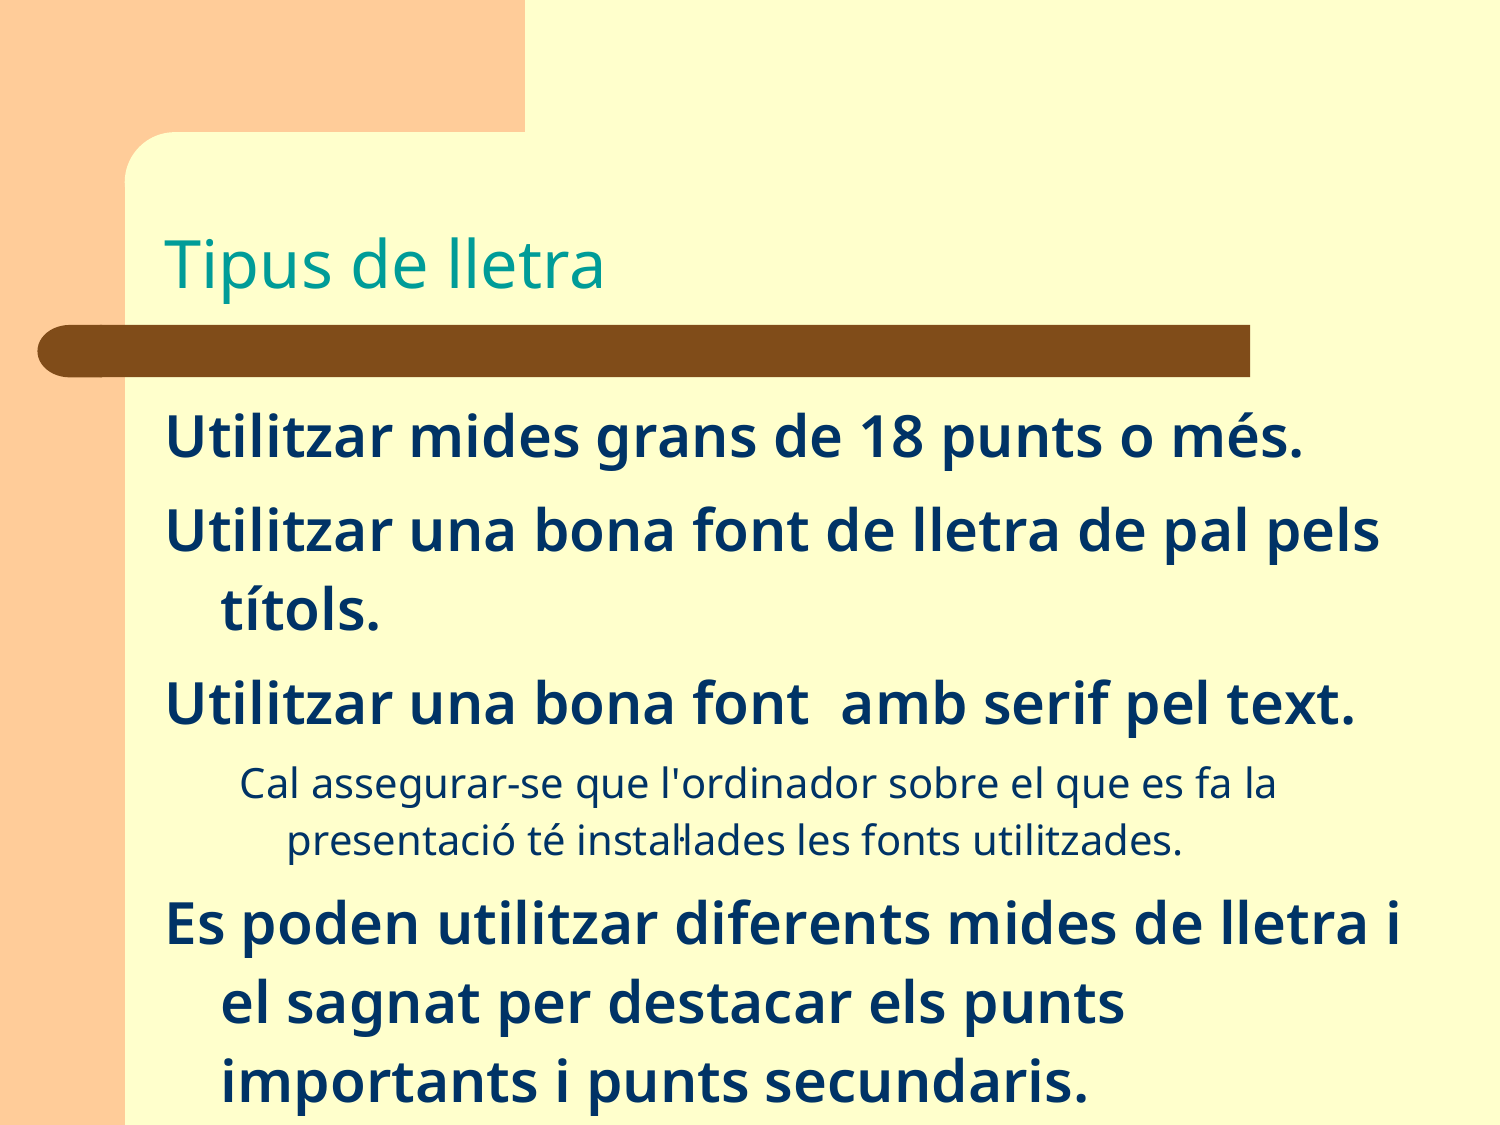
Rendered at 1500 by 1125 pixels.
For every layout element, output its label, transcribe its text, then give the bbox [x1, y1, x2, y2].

title Tipus de lletra [149, 124, 1463, 313]
list Utilitzar mides grans de 18 punts o més. Utilitzar una bona font de lletra de pal pels títols. Utilitzar una bona font amb serif pel text. Cal assegurar-se que l'ordinador sobre el que es fa la presentació té instal·lades les fonts utilitzades. Es poden utilitzar diferents mides de lletra i el sagnat per destacar els punts importants i punts secundaris. [149, 387, 1463, 1115]
